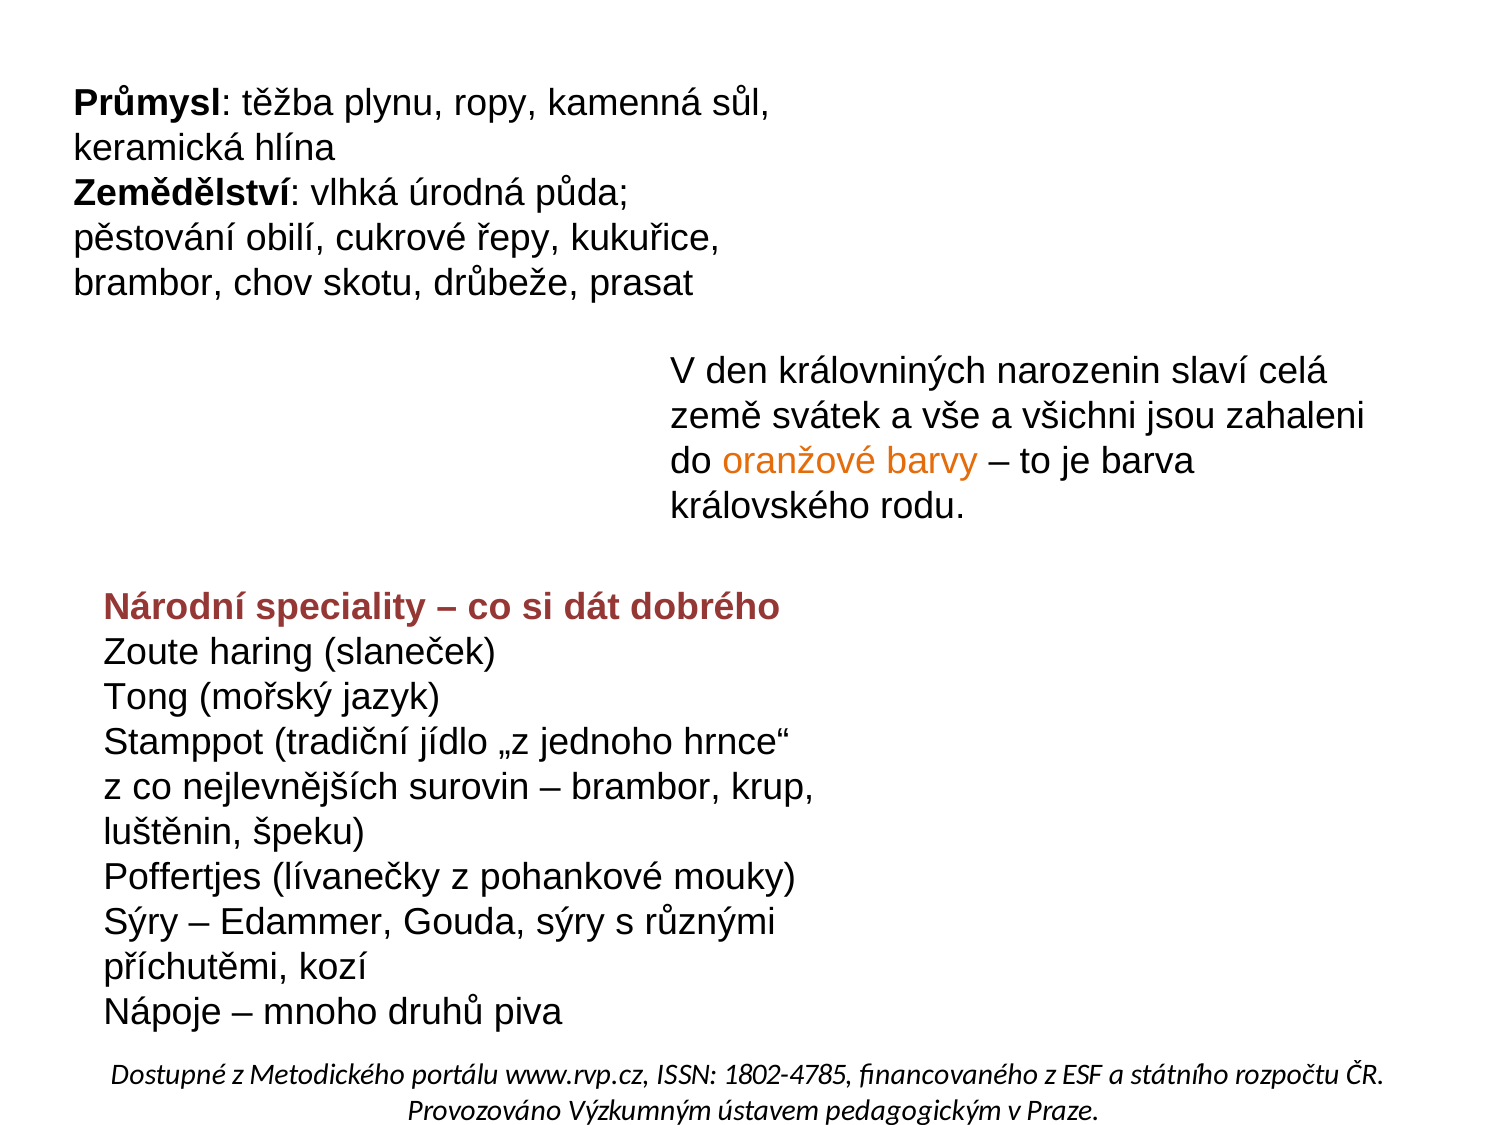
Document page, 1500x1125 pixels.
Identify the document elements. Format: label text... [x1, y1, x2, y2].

text_box Průmysl: těžba plynu, ropy, kamenná sůl, keramická hlína Zemědělství: vlhká úrodná půda; pěstování obilí, cukrové řepy, kukuřice, brambor, chov skotu, drůbeže, prasat [58, 70, 809, 311]
picture [112, 1060, 1385, 1125]
text_box V den královniných narozenin slaví celá země svátek a vše a všichni jsou zahaleni do oranžové barvy – to je barva královského rodu. [655, 337, 1406, 534]
text_box Národní speciality – co si dát dobrého Zoute haring (slaneček) Tong (mořský jazyk) Stamppot (tradiční jídlo „z jednoho hrnce“ z co nejlevnějších surovin – brambor, krup, luštěnin, špeku) Poffertjes (lívanečky z pohankové mouky) Sýry – Edammer, Gouda, sýry s různými příchutěmi, kozí Nápoje – mnoho druhů piva [88, 574, 876, 1040]
